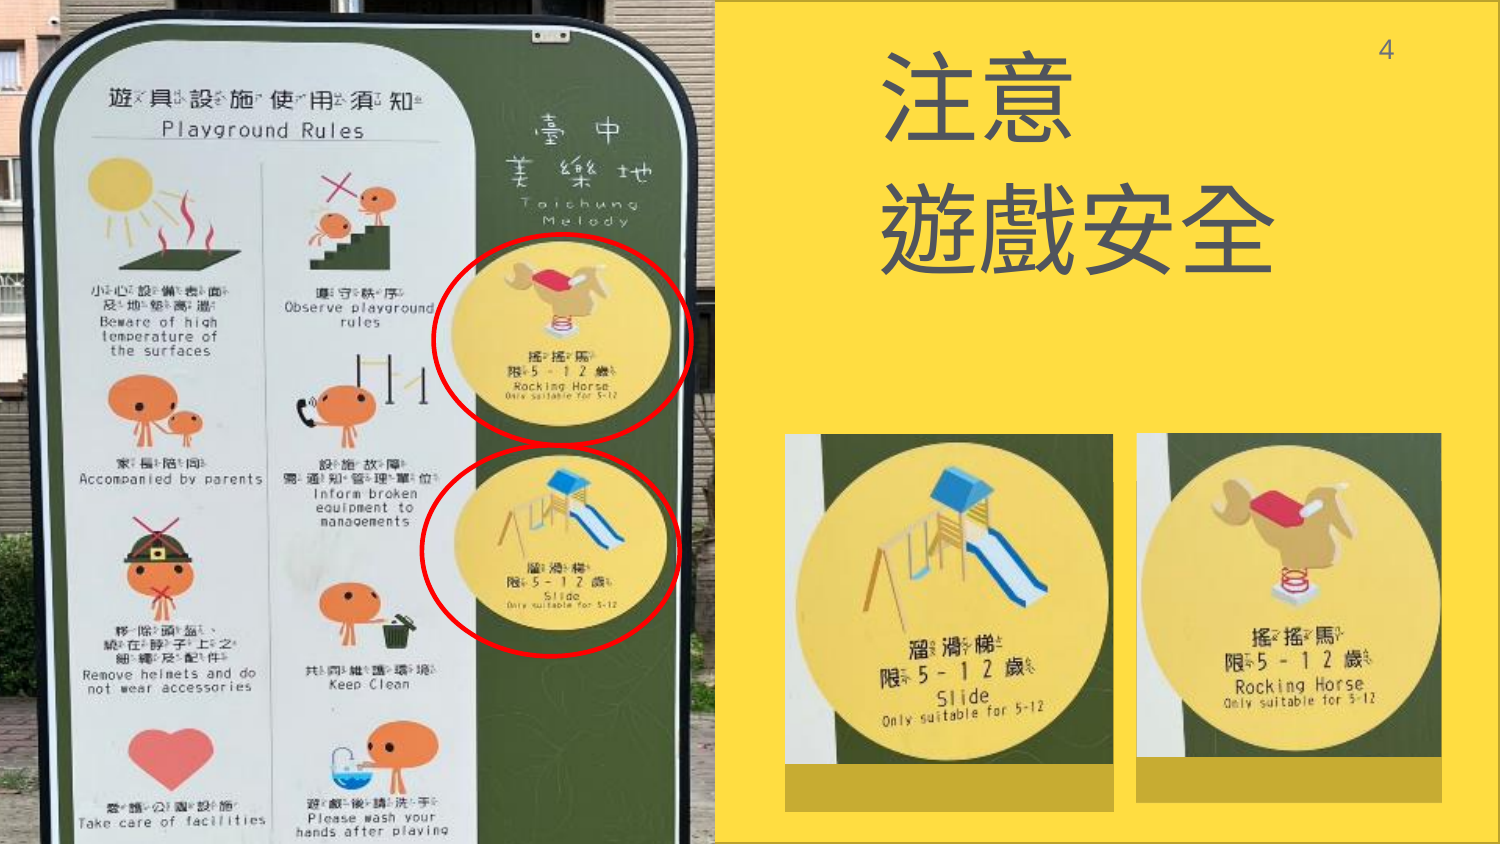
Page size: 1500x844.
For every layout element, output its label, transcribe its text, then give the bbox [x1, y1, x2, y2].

text_box 注意 遊戲安全 [878, 35, 1295, 378]
picture [1136, 433, 1442, 757]
text_box [715, 0, 1500, 844]
picture [785, 434, 1114, 764]
picture [0, 0, 715, 844]
